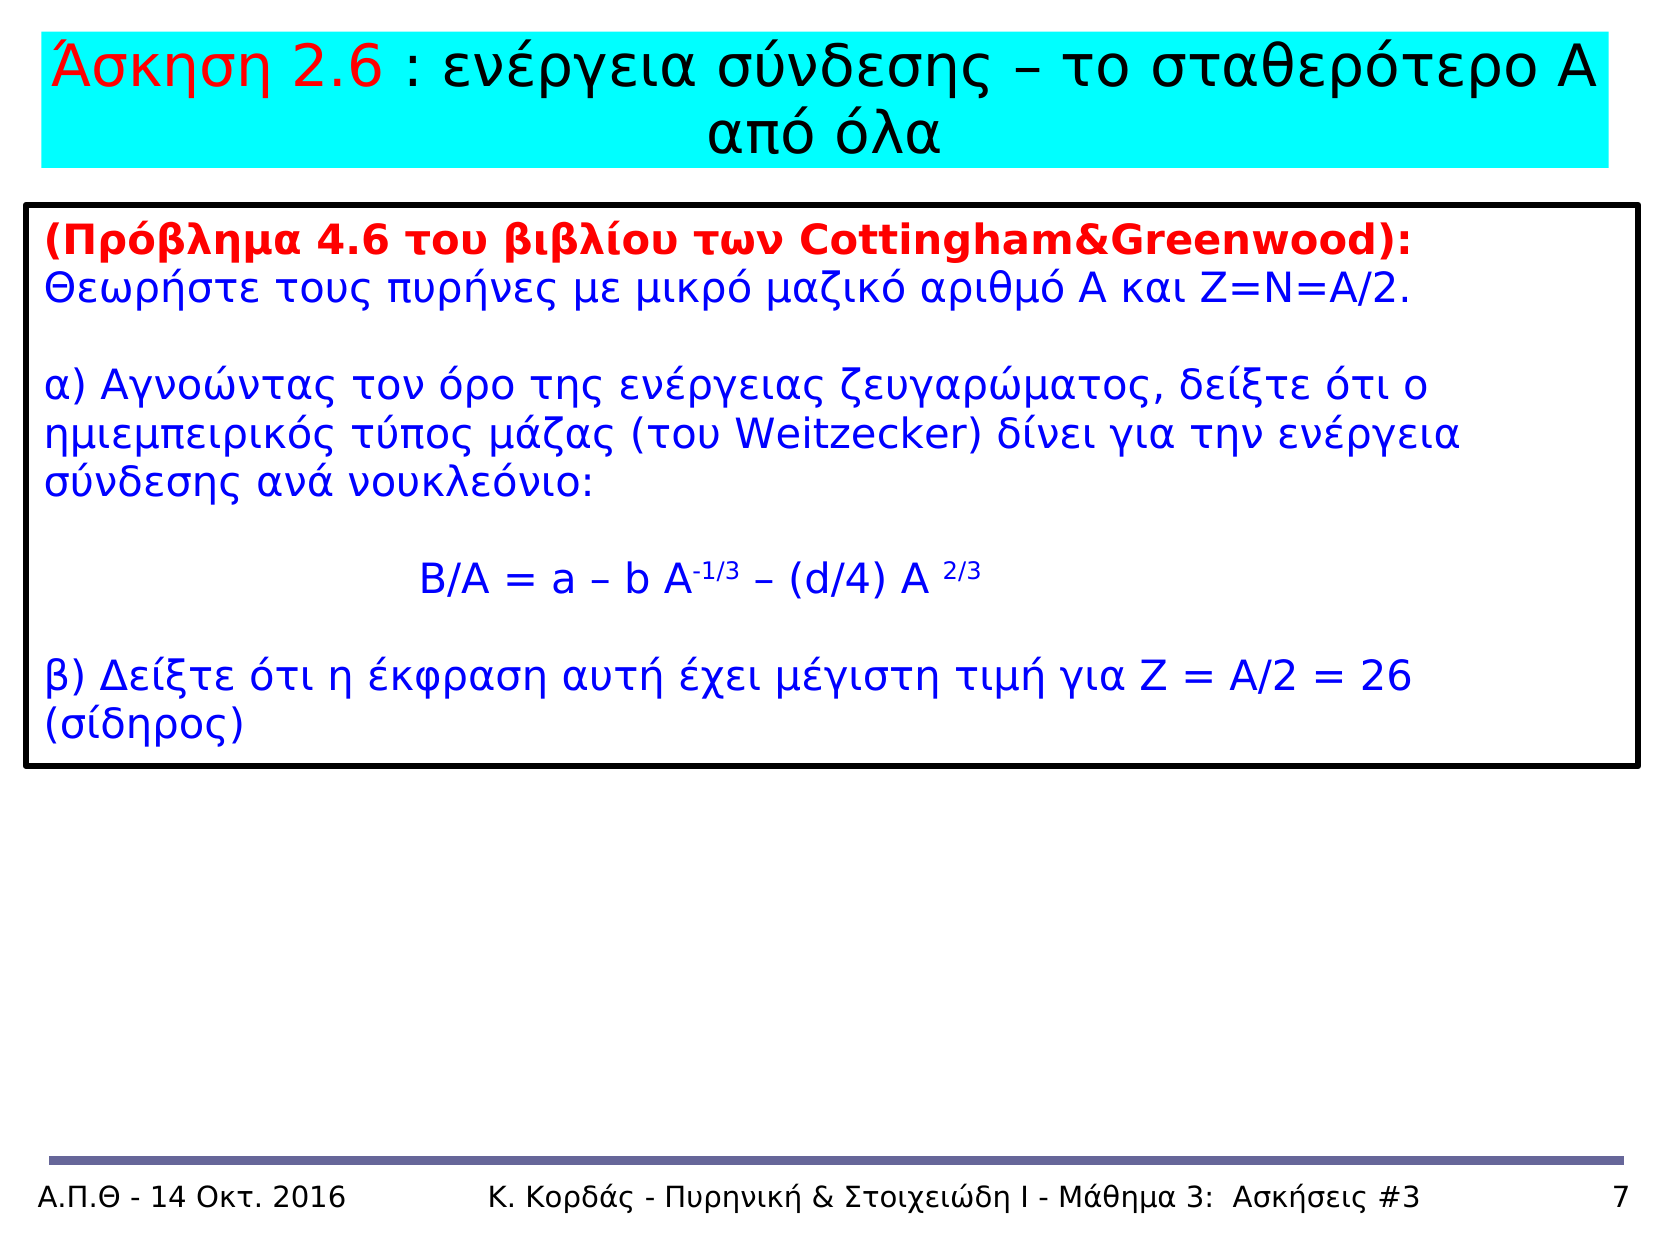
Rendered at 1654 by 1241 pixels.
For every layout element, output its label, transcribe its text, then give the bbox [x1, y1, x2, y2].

title Άσκηση 2.6 : ενέργεια σύνδεσης – το σταθερότερο Α από όλα [41, 31, 1609, 168]
list [43, 556, 1619, 1240]
text_box (Πρόβλημα 4.6 του βιβλίου των Cottingham&Greenwood): Θεωρήστε τους πυρήνες με μικρό μαζικό αριθμό Α και Ζ=Ν=Α/2. α) Αγνοώντας τον όρο της ενέργειας ζευγαρώματος, δείξτε ότι ο ημιεμπειρικός τύπος μάζας (του Weitzecker) δίνει για την ενέργεια σύνδεσης ανά νουκλεόνιο: B/A = a – b A-1/3 – (d/4) A 2/3 β) Δείξτε ότι η έκφραση αυτή έχει μέγιστη τιμή για Ζ = Α/2 = 26 (σίδηρος) [25, 204, 1639, 767]
